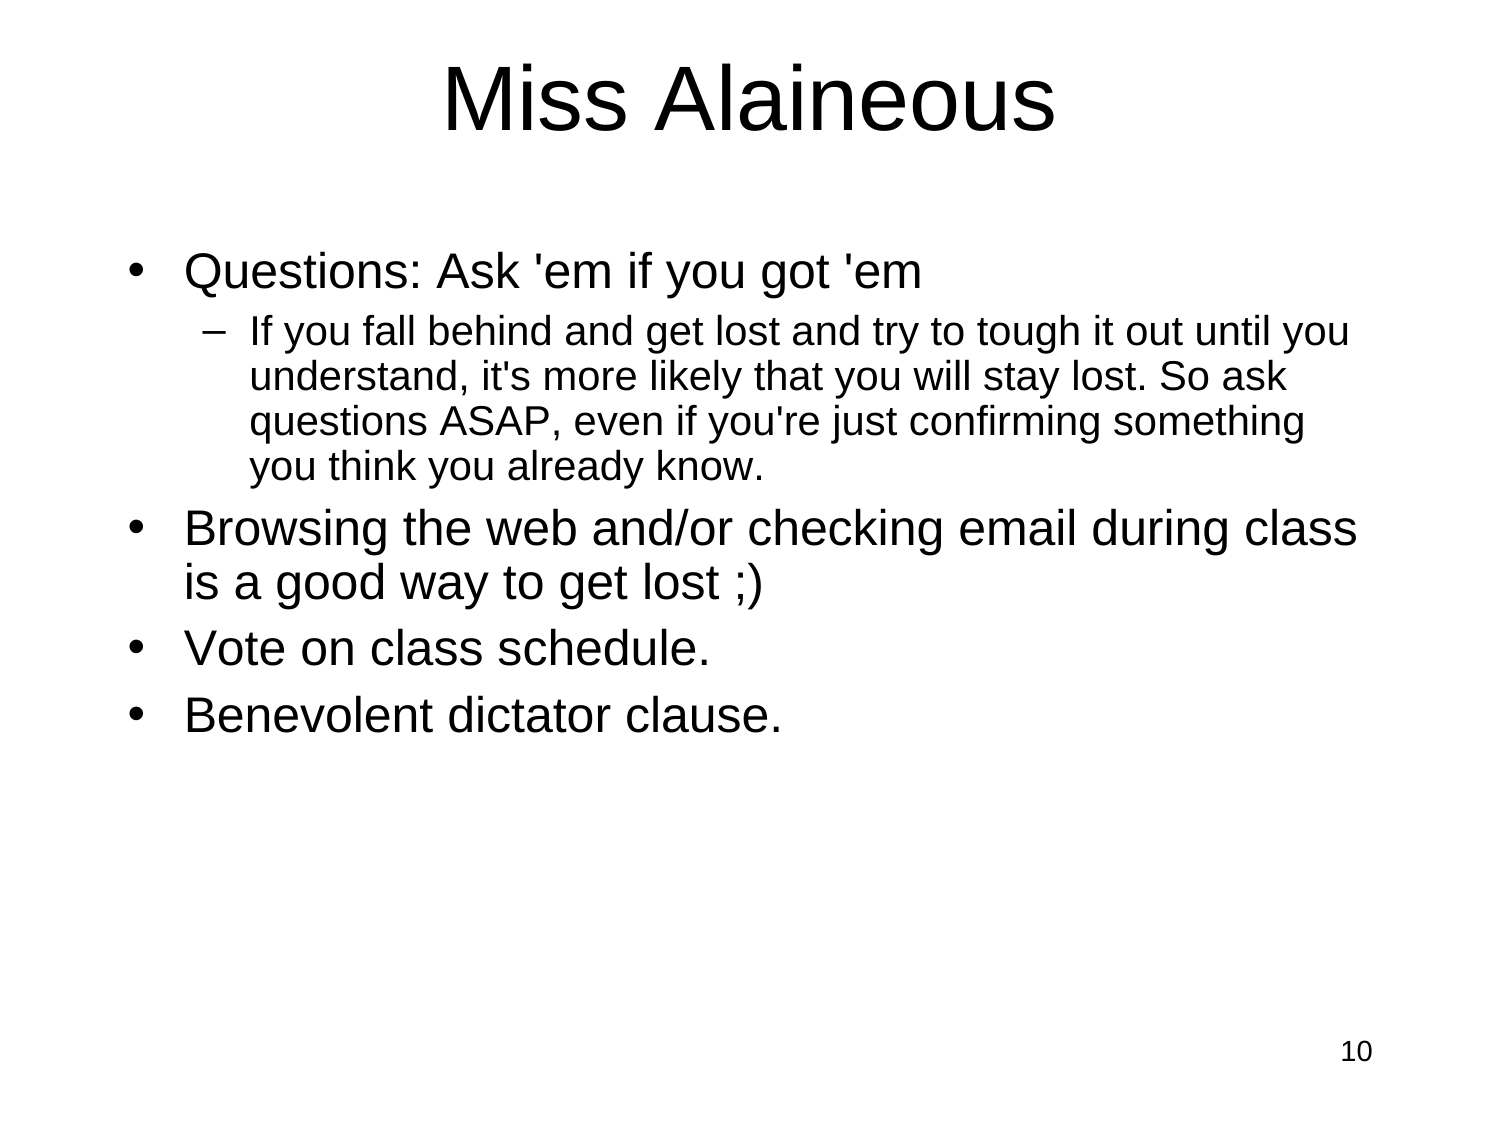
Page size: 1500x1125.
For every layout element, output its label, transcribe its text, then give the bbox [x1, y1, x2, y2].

text_box <number> [1074, 1025, 1388, 1101]
list Questions: Ask 'em if you got 'em If you fall behind and get lost and try to tough it out until you understand, it's more likely that you will stay lost. So ask questions ASAP, even if you're just confirming something you think you already know. Browsing the web and/or checking email during class is a good way to get lost ;) Vote on class schedule. Benevolent dictator clause. [112, 237, 1388, 1051]
title Miss Alaineous [0, 0, 1500, 188]
